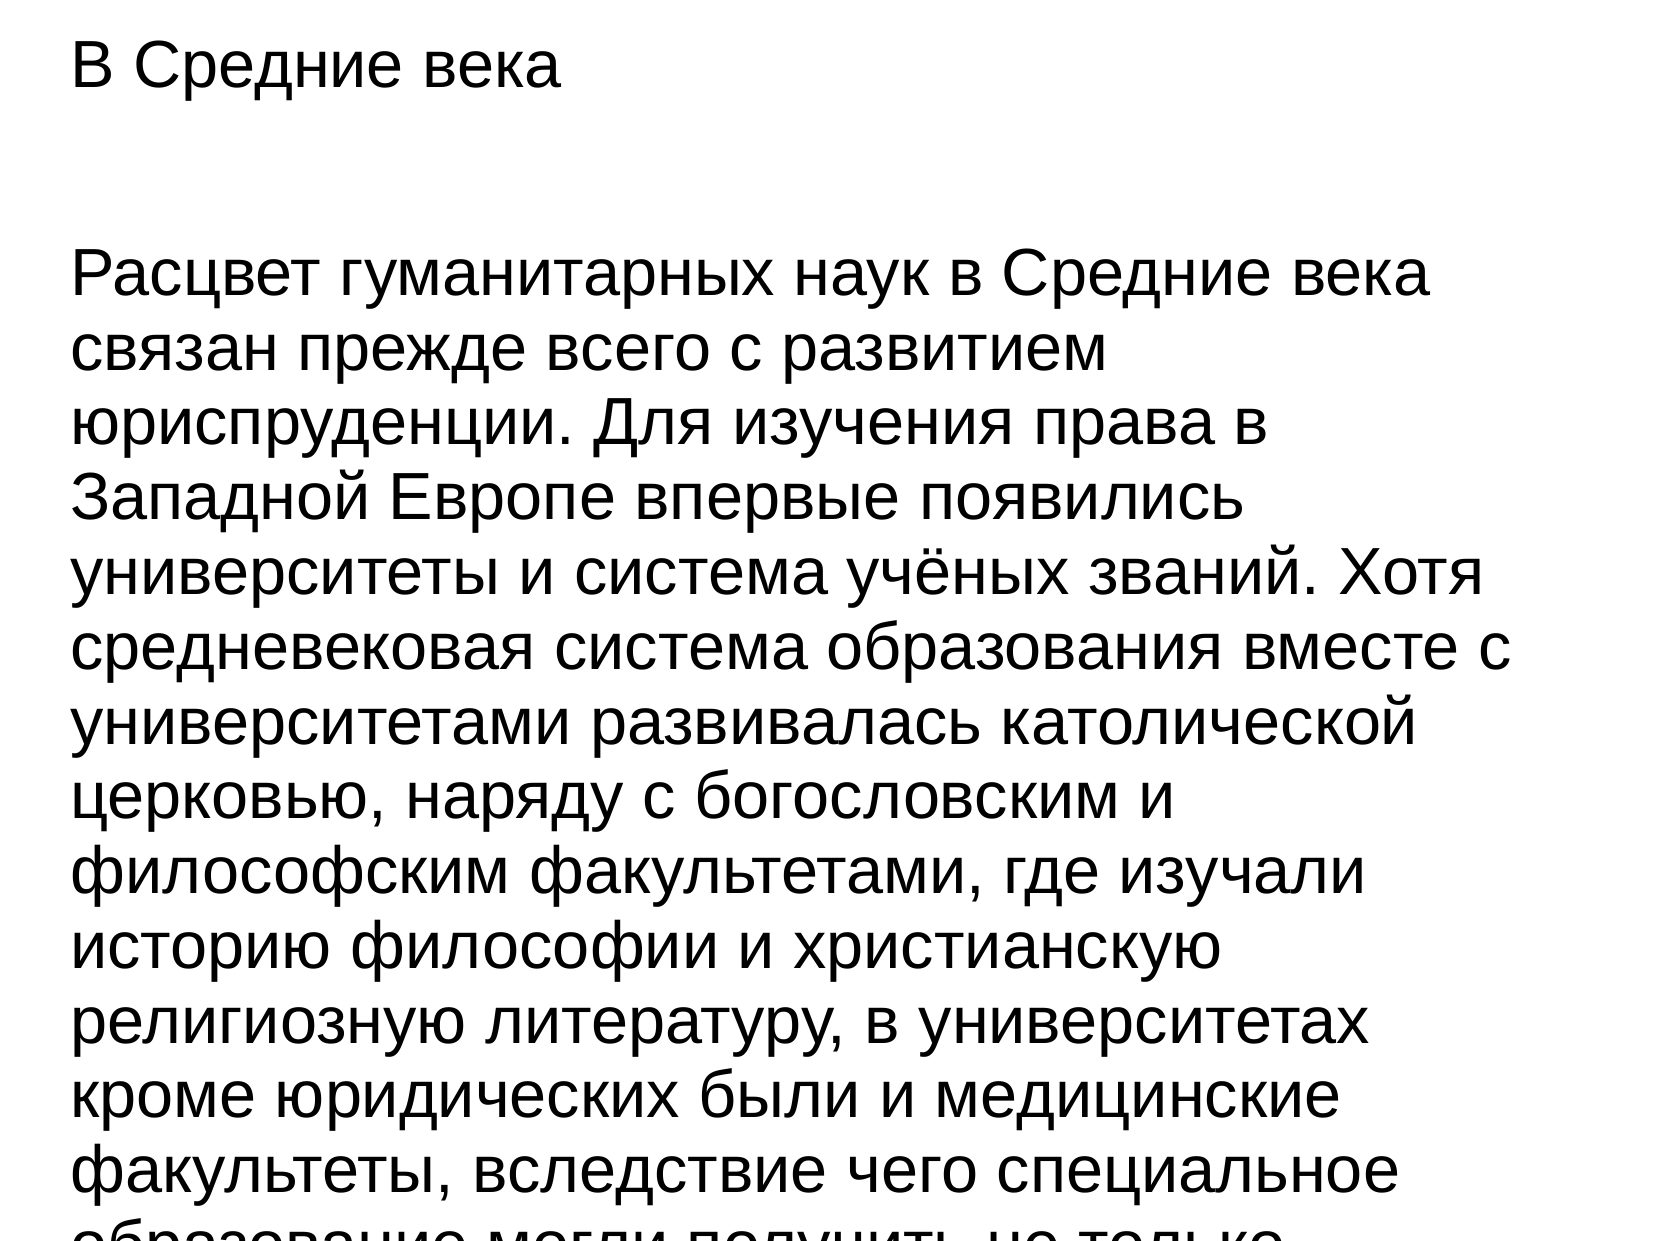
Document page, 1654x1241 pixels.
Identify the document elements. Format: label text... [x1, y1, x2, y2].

list В Средние века Расцвет гуманитарных наук в Средние века связан прежде всего с развитием юриспруденции. Для изучения права в Западной Европе впервые появились университеты и система учёных званий. Хотя средневековая система образования вместе с университетами развивалась католической церковью, наряду с богословским и философским факультетами, где изучали историю философии и христианскую религиозную литературу, в университетах кроме юридических были и медицинские факультеты, вследствие чего специальное образование могли получить не только церковные деятели, но и врачи. Тем не менее, и в этот период учёные, такие как Беда Достопочтенный, Пьер Абеляр, Роджер Бэкон и Николай Коперник, преимущественно были церковными деятелями. [70, 26, 1546, 1241]
